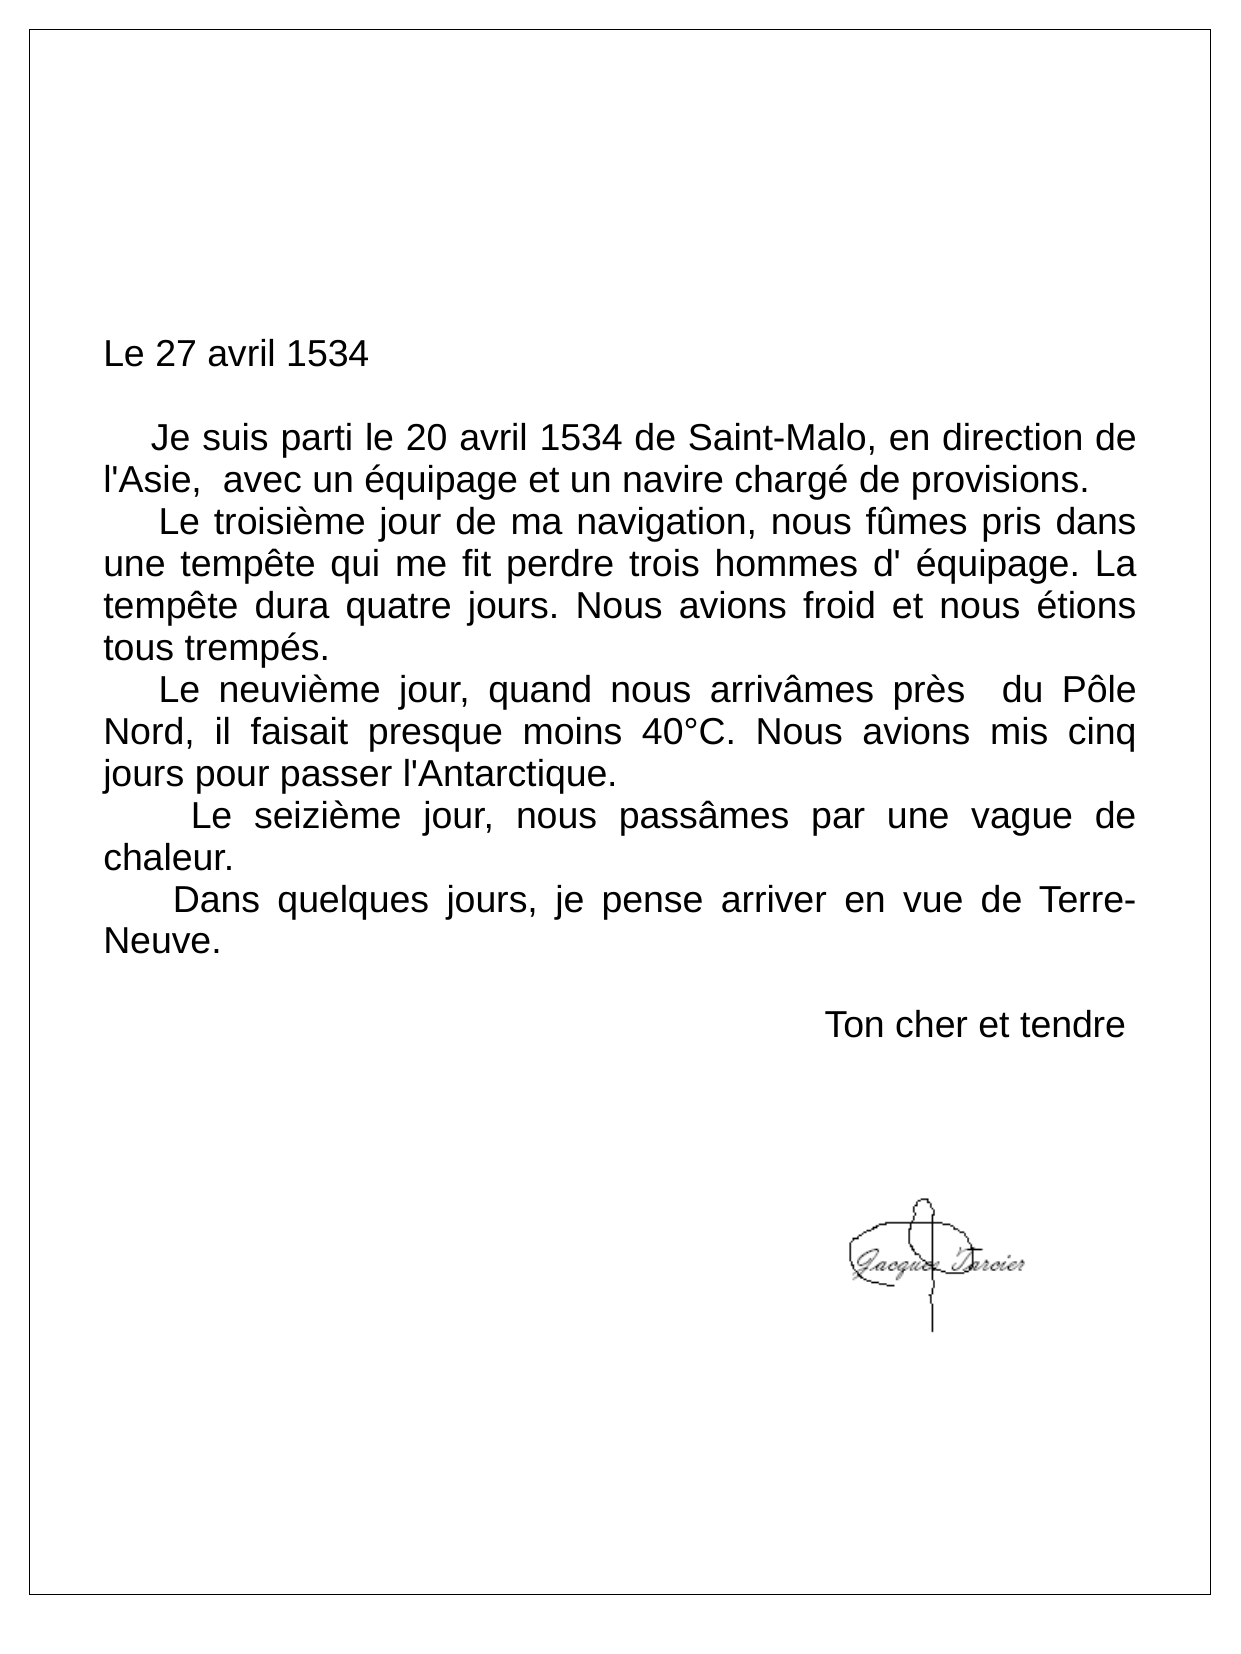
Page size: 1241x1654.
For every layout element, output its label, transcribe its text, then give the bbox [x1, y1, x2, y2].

picture [797, 1194, 1121, 1359]
text_box Le 27 avril 1534 Je suis parti le 20 avril 1534 de Saint-Malo, en direction de l'Asie, avec un équipage et un navire chargé de provisions. Le troisième jour de ma navigation, nous fûmes pris dans une tempête qui me fit perdre trois hommes d' équipage. La tempête dura quatre jours. Nous avions froid et nous étions tous trempés. Le neuvième jour, quand nous arrivâmes près du Pôle Nord, il faisait presque moins 40°C. Nous avions mis cinq jours pour passer l'Antarctique. Le seizième jour, nous passâmes par une vague de chaleur. Dans quelques jours, je pense arriver en vue de Terre-Neuve. Ton cher et tendre [88, 324, 1152, 1144]
